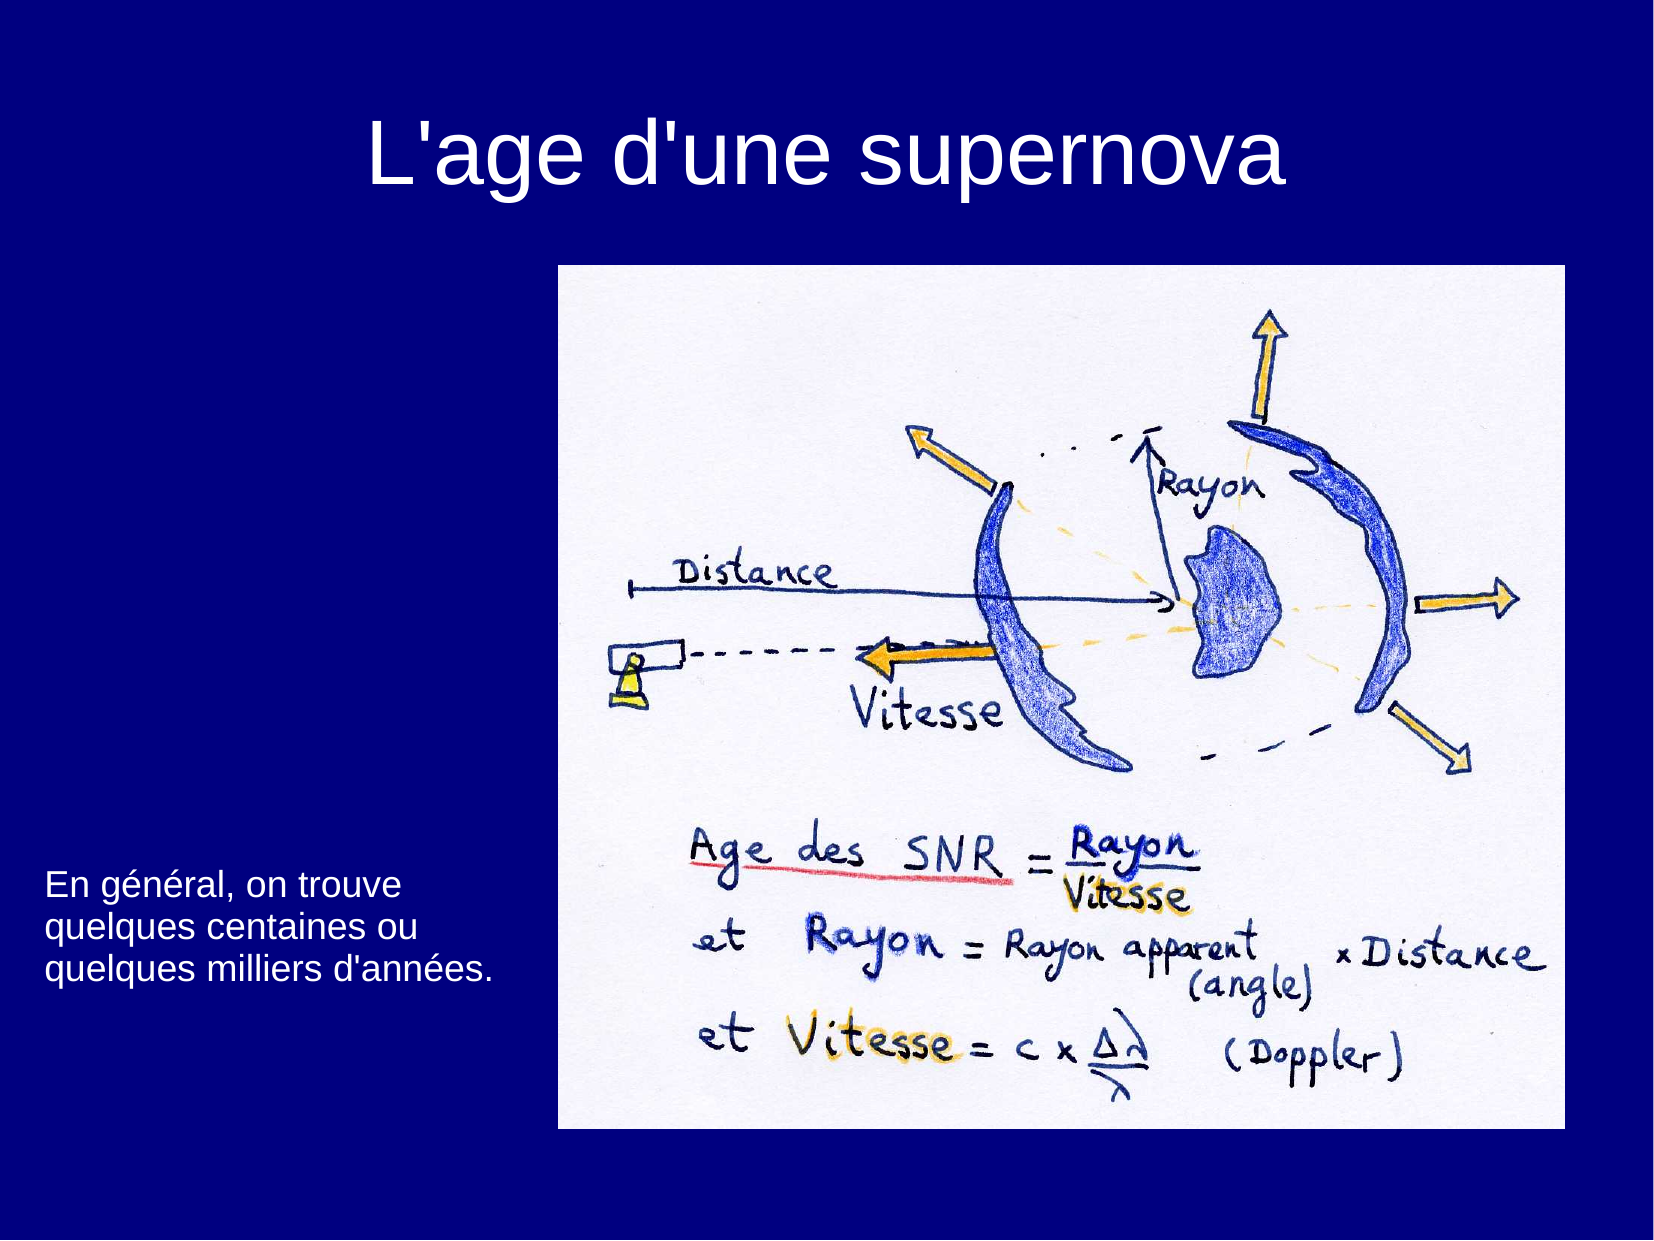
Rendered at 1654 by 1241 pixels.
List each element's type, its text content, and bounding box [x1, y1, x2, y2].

text_box En général, on trouve quelques centaines ou quelques milliers d'années. [29, 856, 509, 998]
title L'age d'une supernova [82, 49, 1571, 257]
picture [558, 265, 1565, 1129]
